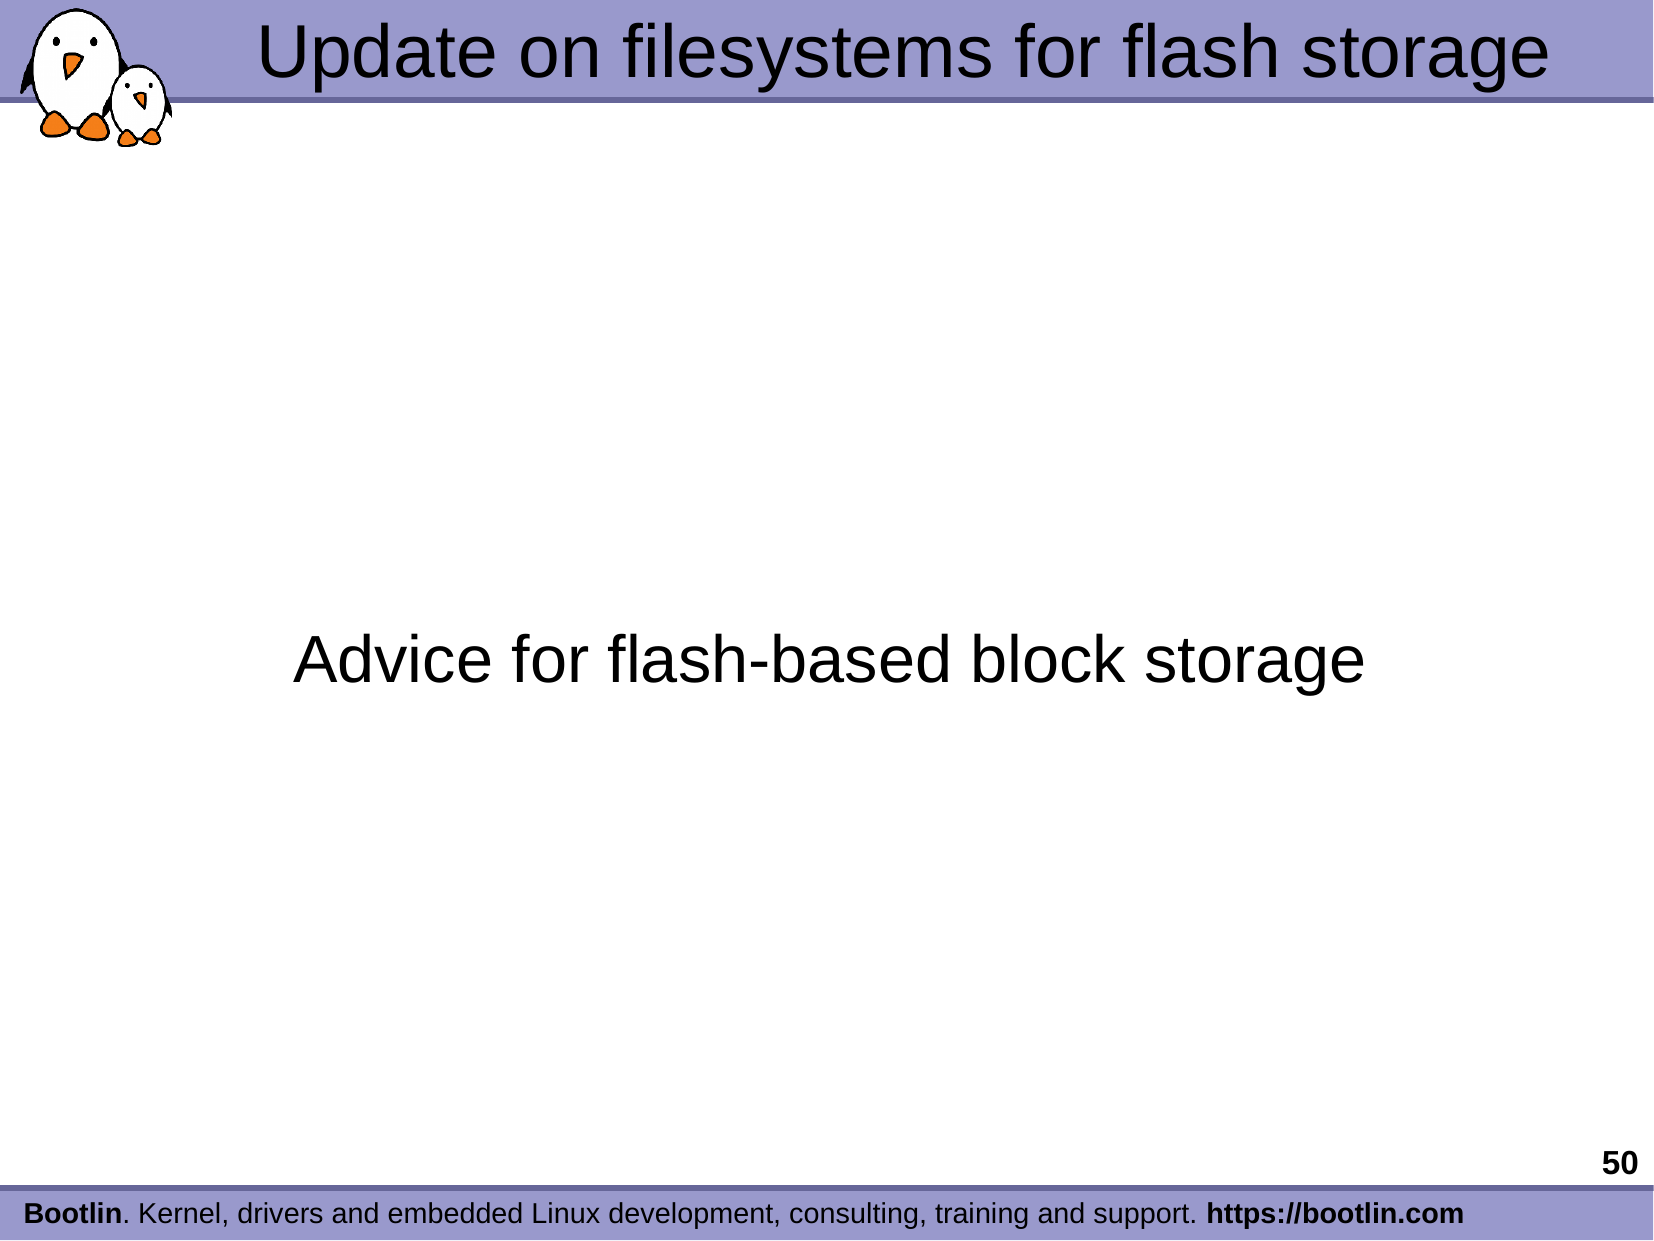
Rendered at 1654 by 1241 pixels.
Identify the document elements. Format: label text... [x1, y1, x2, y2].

title Update on filesystems for flash storage [178, 5, 1631, 97]
subtitle Advice for flash-based block storage [68, 201, 1592, 1118]
picture [20, 8, 172, 147]
